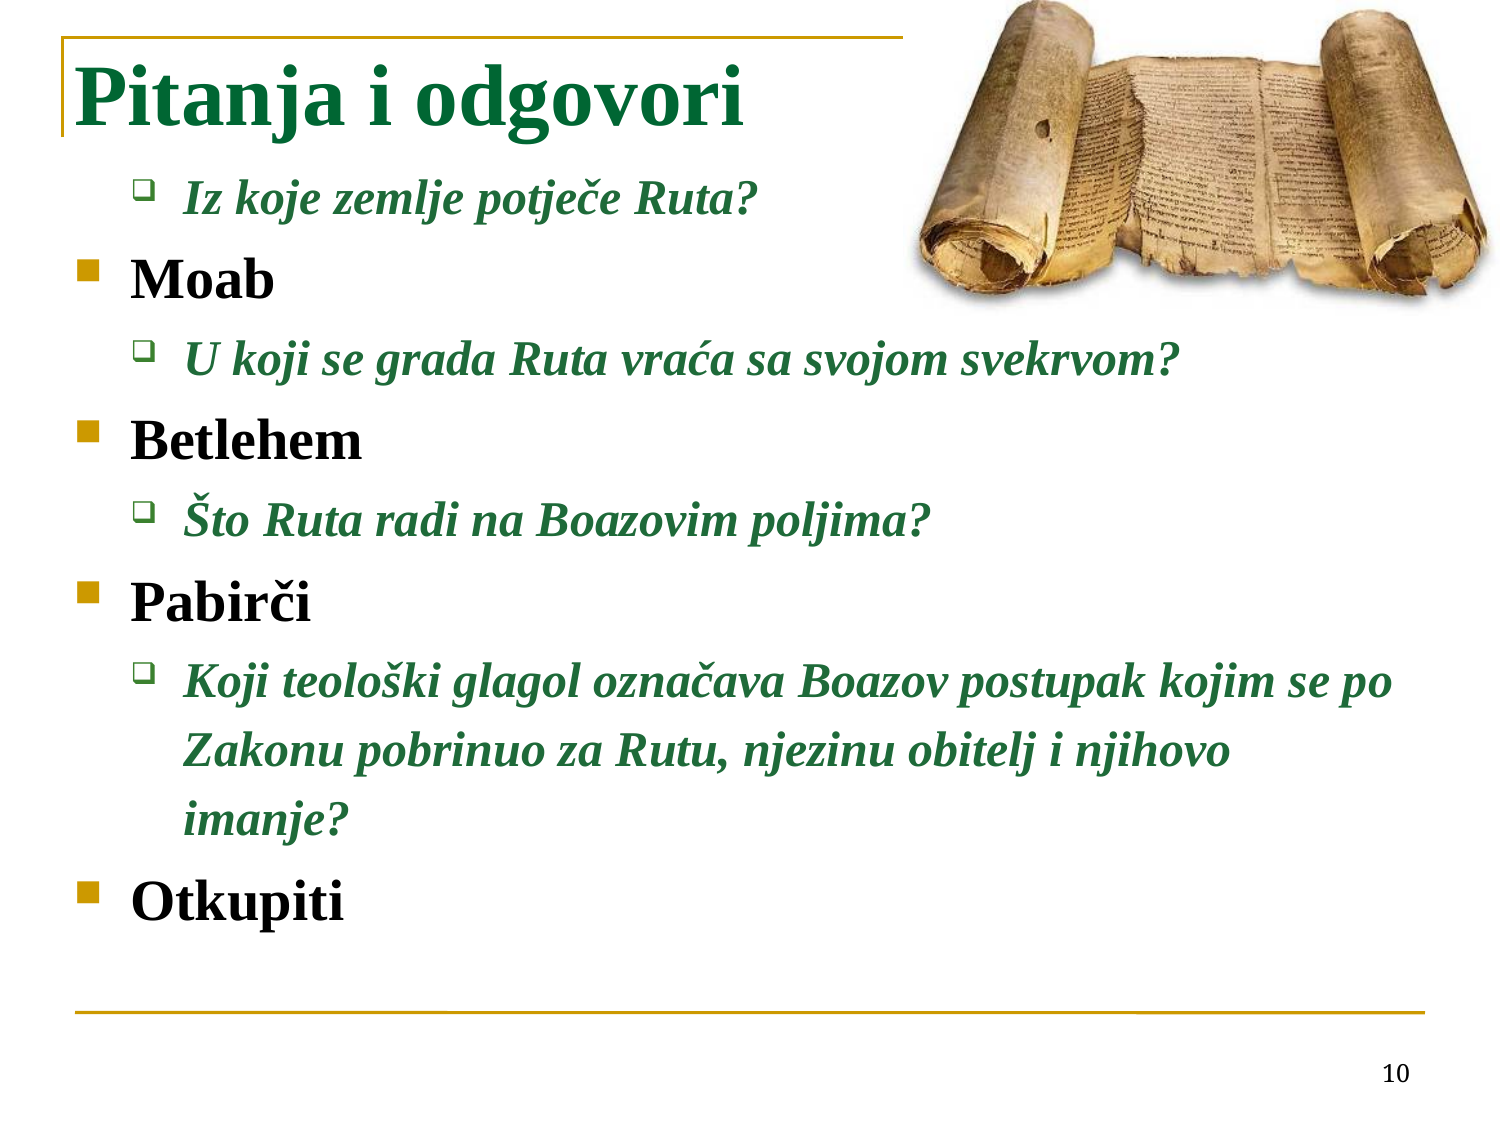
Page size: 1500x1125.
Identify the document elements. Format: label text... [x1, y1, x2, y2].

text_box Iz koje zemlje potječe Ruta? Moab U koji se grada Ruta vraća sa svojom svekrvom? Betlehem Što Ruta radi na Boazovim poljima? Pabirči Koji teološki glagol označava Boazov postupak kojim se po Zakonu pobrinuo za Rutu, njezinu obitelj i njihovo imanje? Otkupiti [59, 147, 1410, 1004]
text_box Pitanja i odgovori [59, 30, 903, 147]
picture [903, 0, 1500, 316]
text_box <number> [1074, 1024, 1426, 1100]
